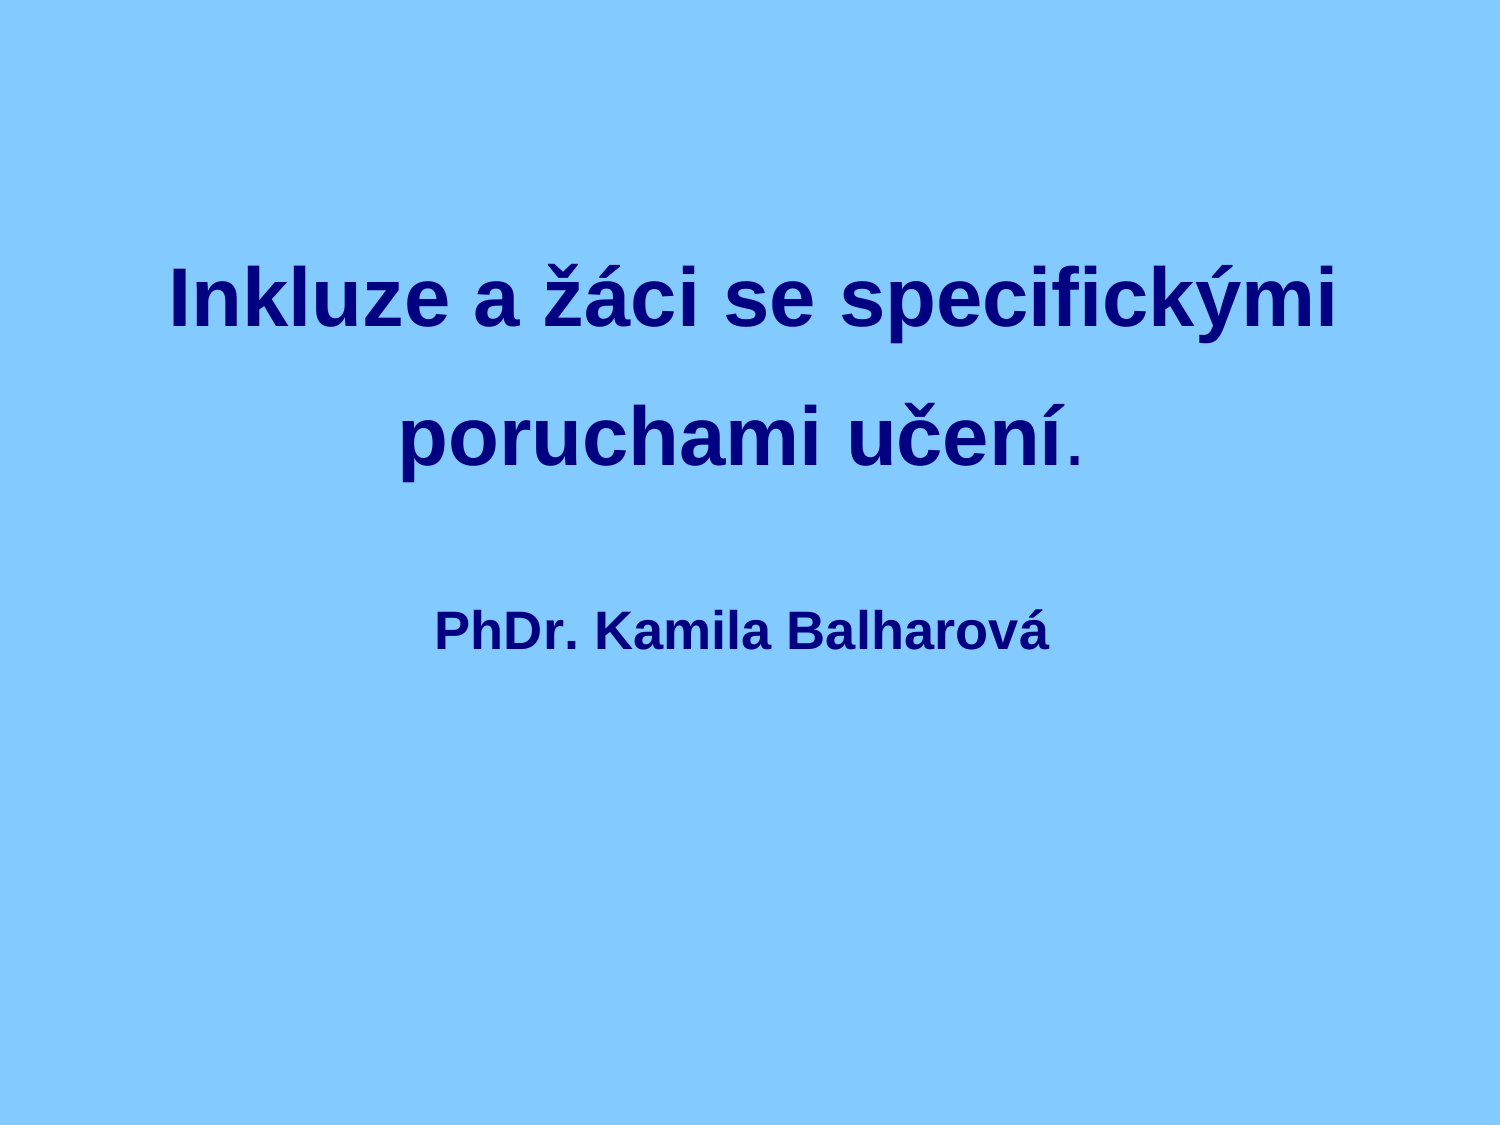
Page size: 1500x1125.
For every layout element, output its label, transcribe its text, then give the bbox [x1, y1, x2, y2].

subtitle Inkluze a žáci se specifickými poruchami učení. PhDr. Kamila Balharová [67, 0, 1418, 925]
